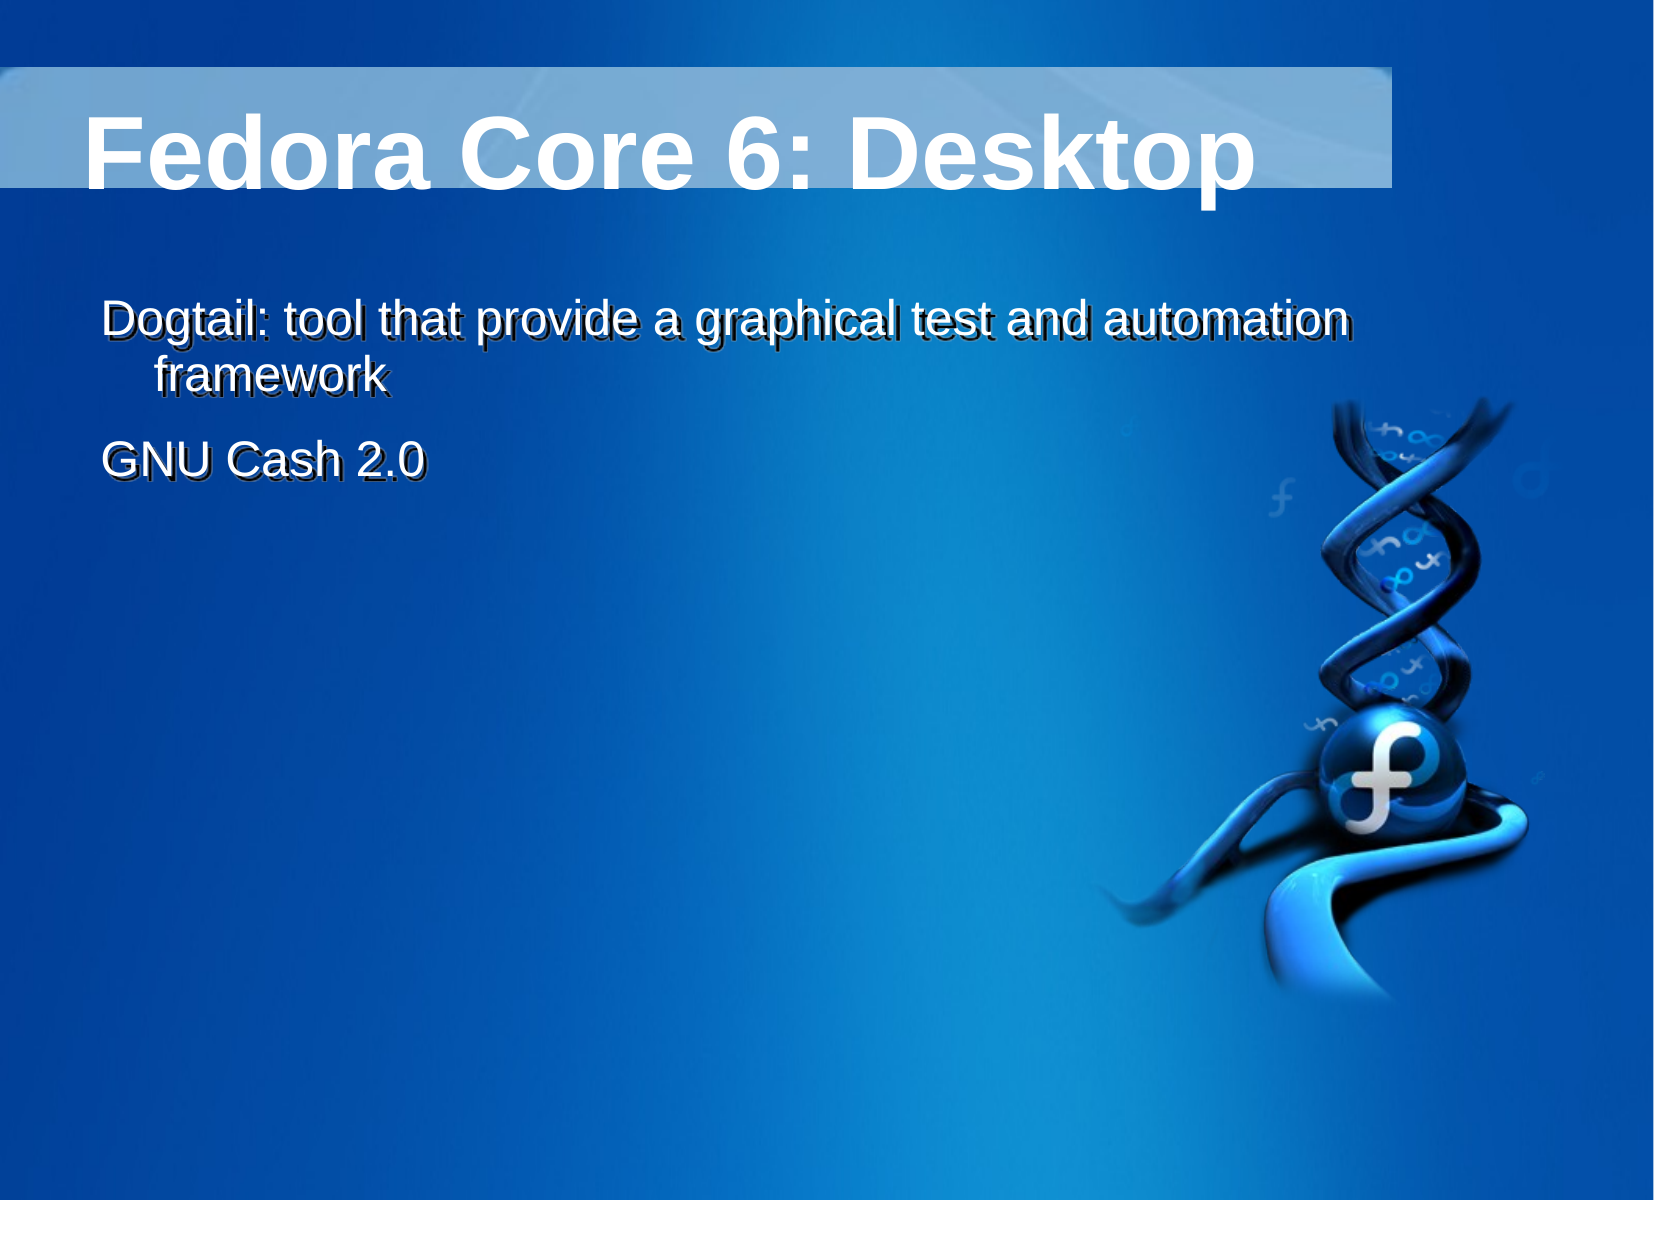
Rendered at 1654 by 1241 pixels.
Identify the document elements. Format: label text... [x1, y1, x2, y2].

picture [0, 0, 1654, 1200]
list Dogtail: tool that provide a graphical test and automation framework GNU Cash 2.0 [82, 290, 1571, 1109]
title Fedora Core 6: Desktop [82, 49, 1571, 257]
